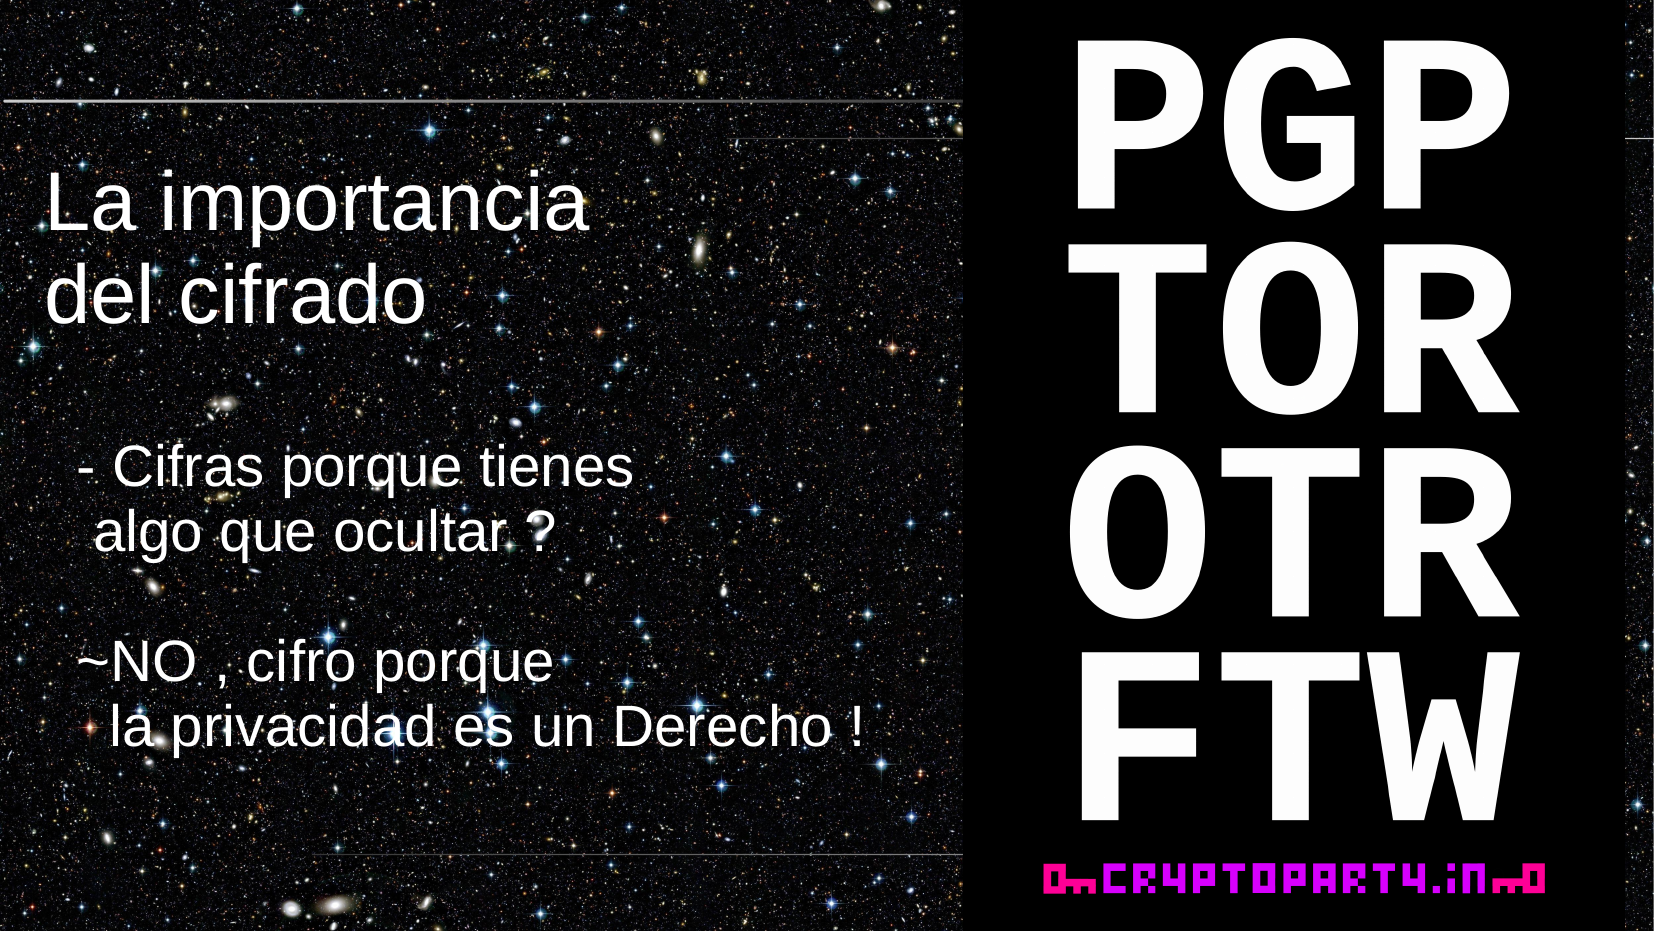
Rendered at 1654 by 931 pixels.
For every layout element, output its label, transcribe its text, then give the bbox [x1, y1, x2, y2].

picture [0, 0, 1654, 931]
text_box La importancia del cifrado - Cifras porque tienes algo que ocultar ? ~NO , cifro porque la privacidad es un Derecho ! [29, 147, 964, 502]
